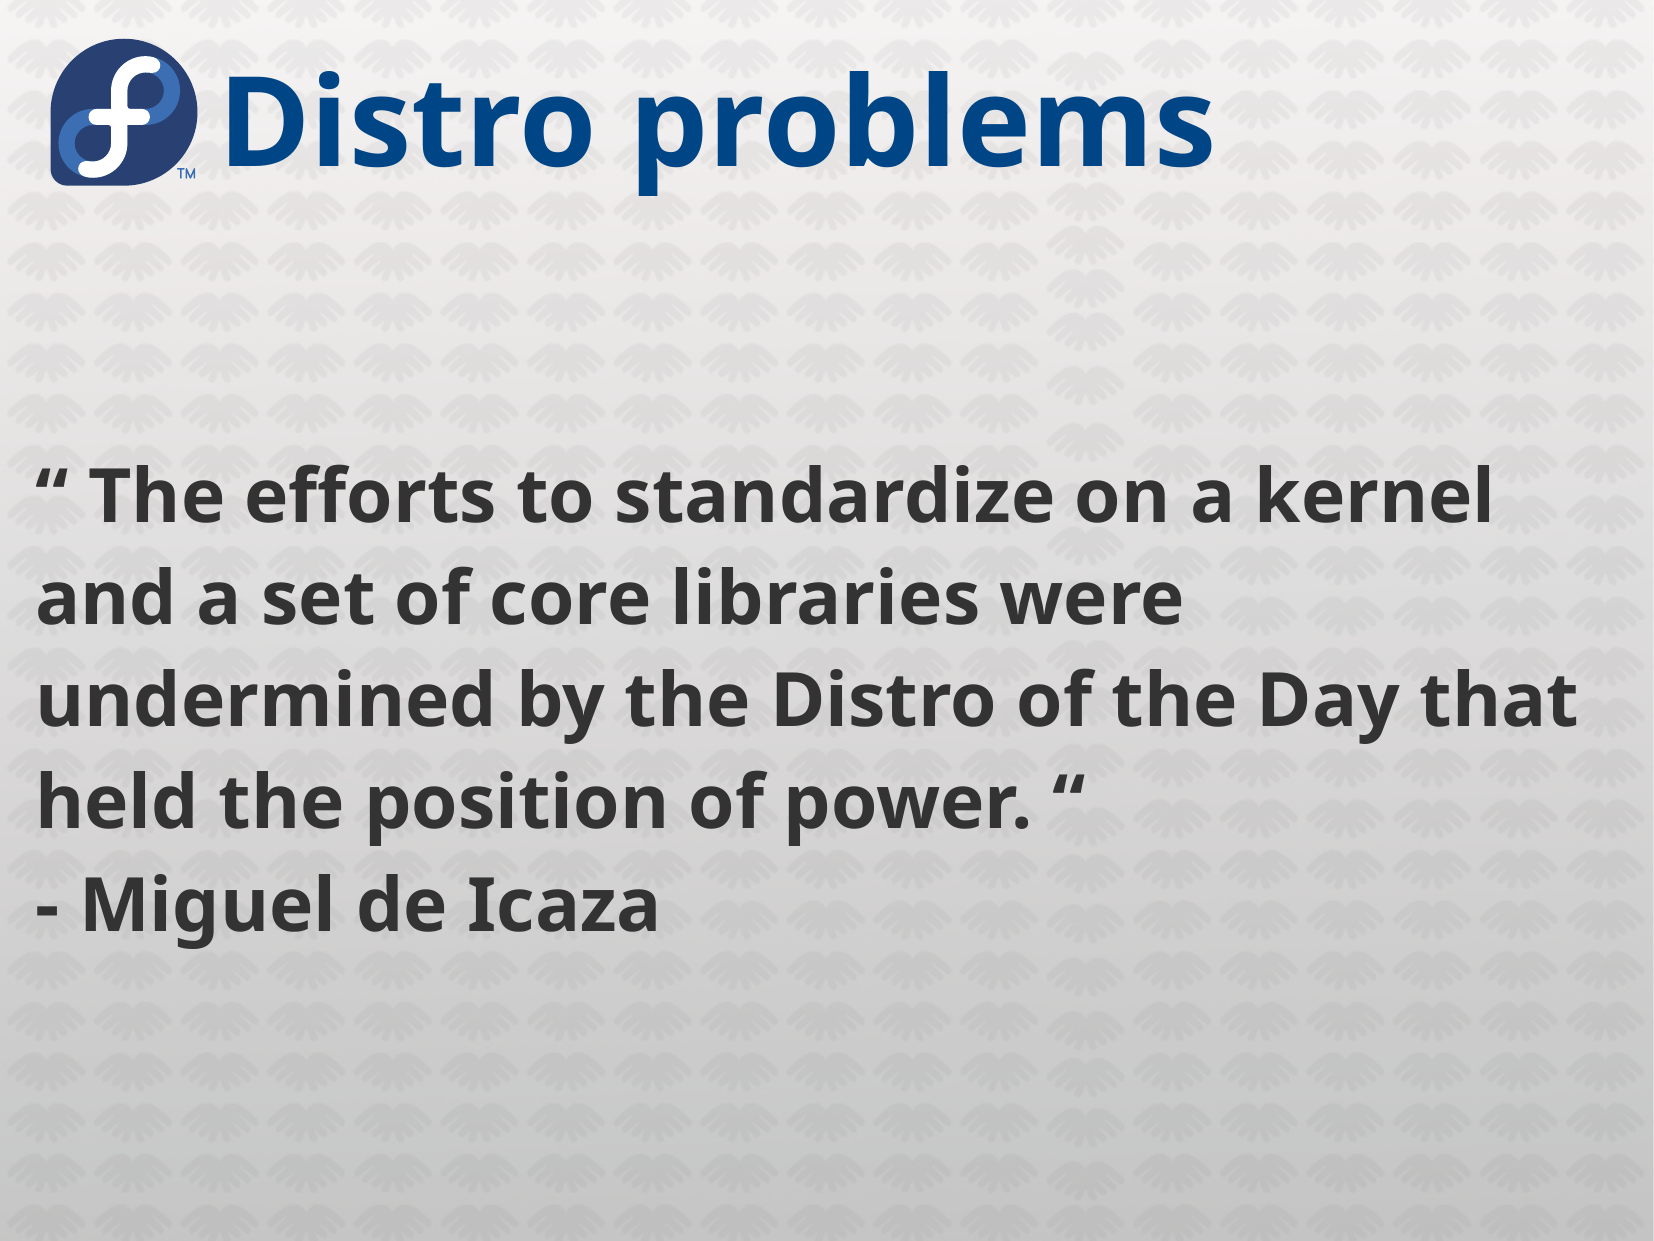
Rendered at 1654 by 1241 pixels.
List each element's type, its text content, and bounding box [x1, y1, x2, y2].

title Distro problems [272, 23, 1654, 213]
picture [0, 0, 1654, 1241]
text_box “ The efforts to standardize on a kernel and a set of core libraries were undermined by the Distro of the Day that held the position of power. “ - Miguel de Icaza [35, 237, 1619, 1158]
